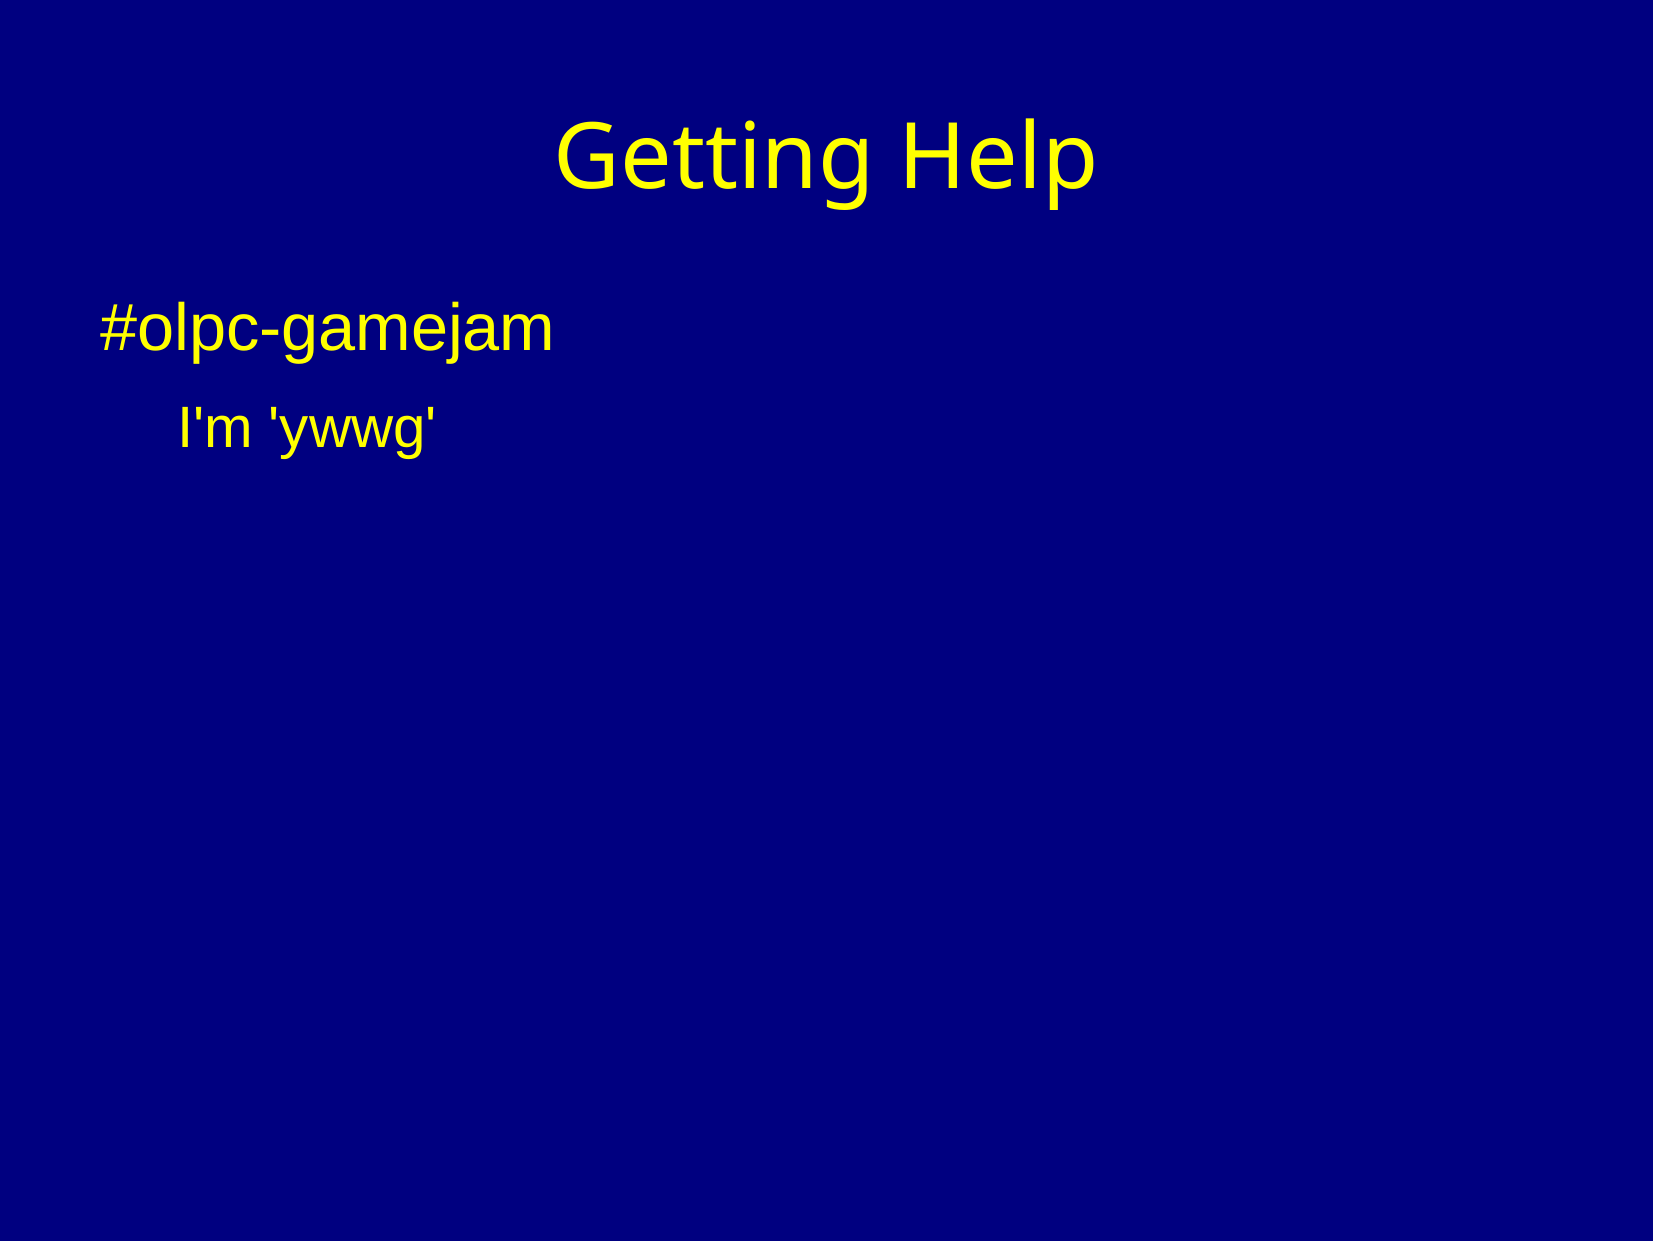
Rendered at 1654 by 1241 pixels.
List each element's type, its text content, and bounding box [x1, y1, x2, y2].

title Getting Help [82, 56, 1571, 250]
list #olpc-gamejam I'm 'ywwg' [82, 290, 1571, 1095]
